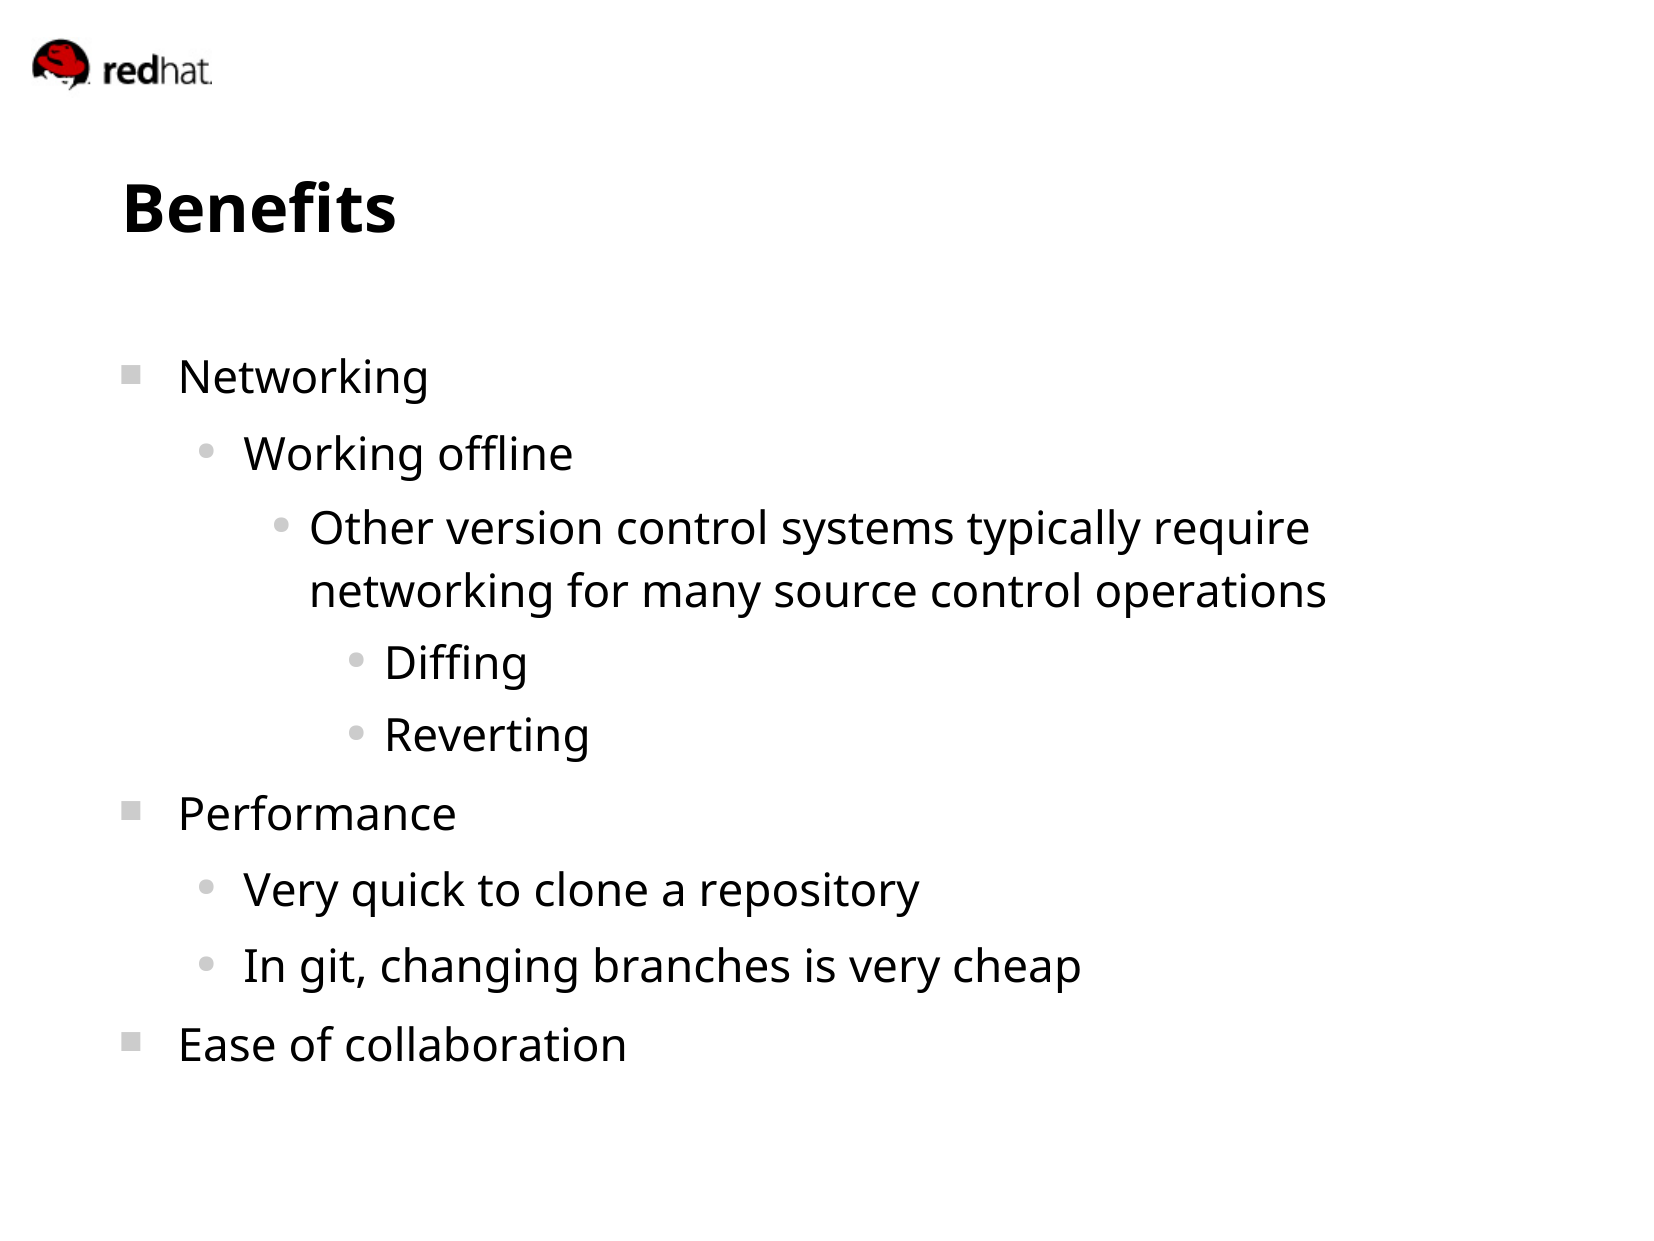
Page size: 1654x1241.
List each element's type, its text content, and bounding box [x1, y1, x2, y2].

title Benefits [121, 102, 1534, 310]
picture [31, 37, 212, 98]
list Networking Working offline Other version control systems typically require networking for many source control operations Diffing Reverting Performance Very quick to clone a repository In git, changing branches is very cheap Ease of collaboration [121, 344, 1534, 1127]
